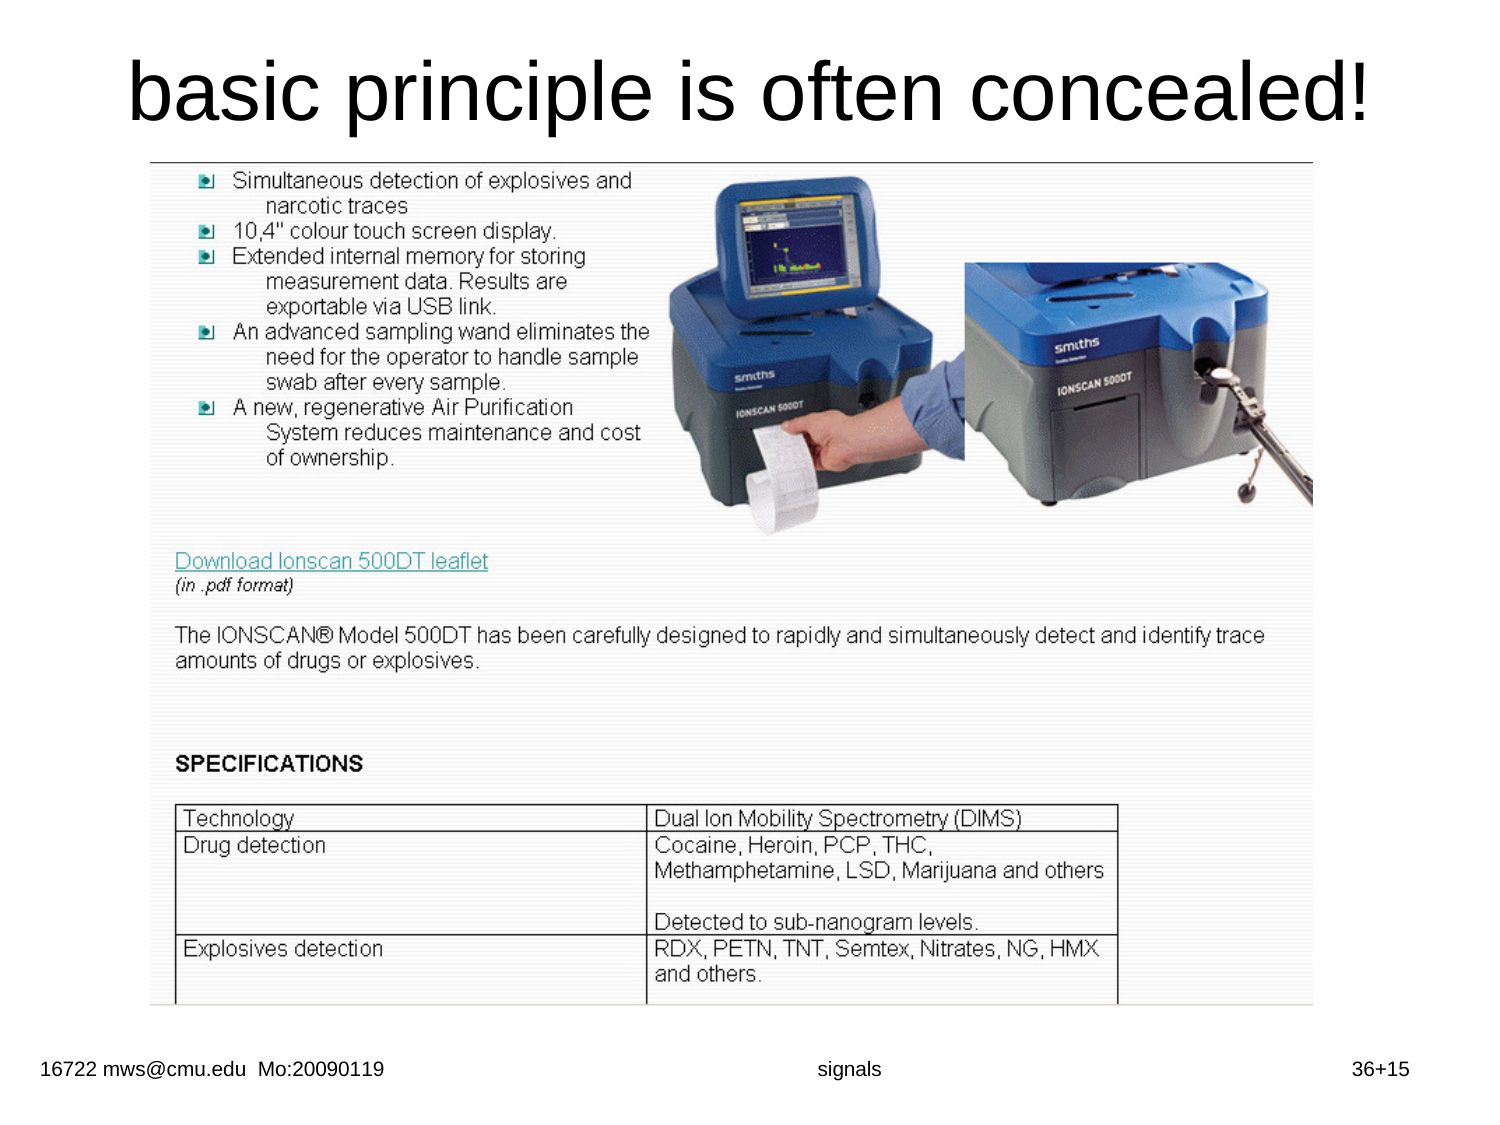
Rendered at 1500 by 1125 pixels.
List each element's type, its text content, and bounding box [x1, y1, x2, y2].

picture [150, 162, 1313, 1007]
text_box basic principle is often concealed! [75, 24, 1426, 150]
